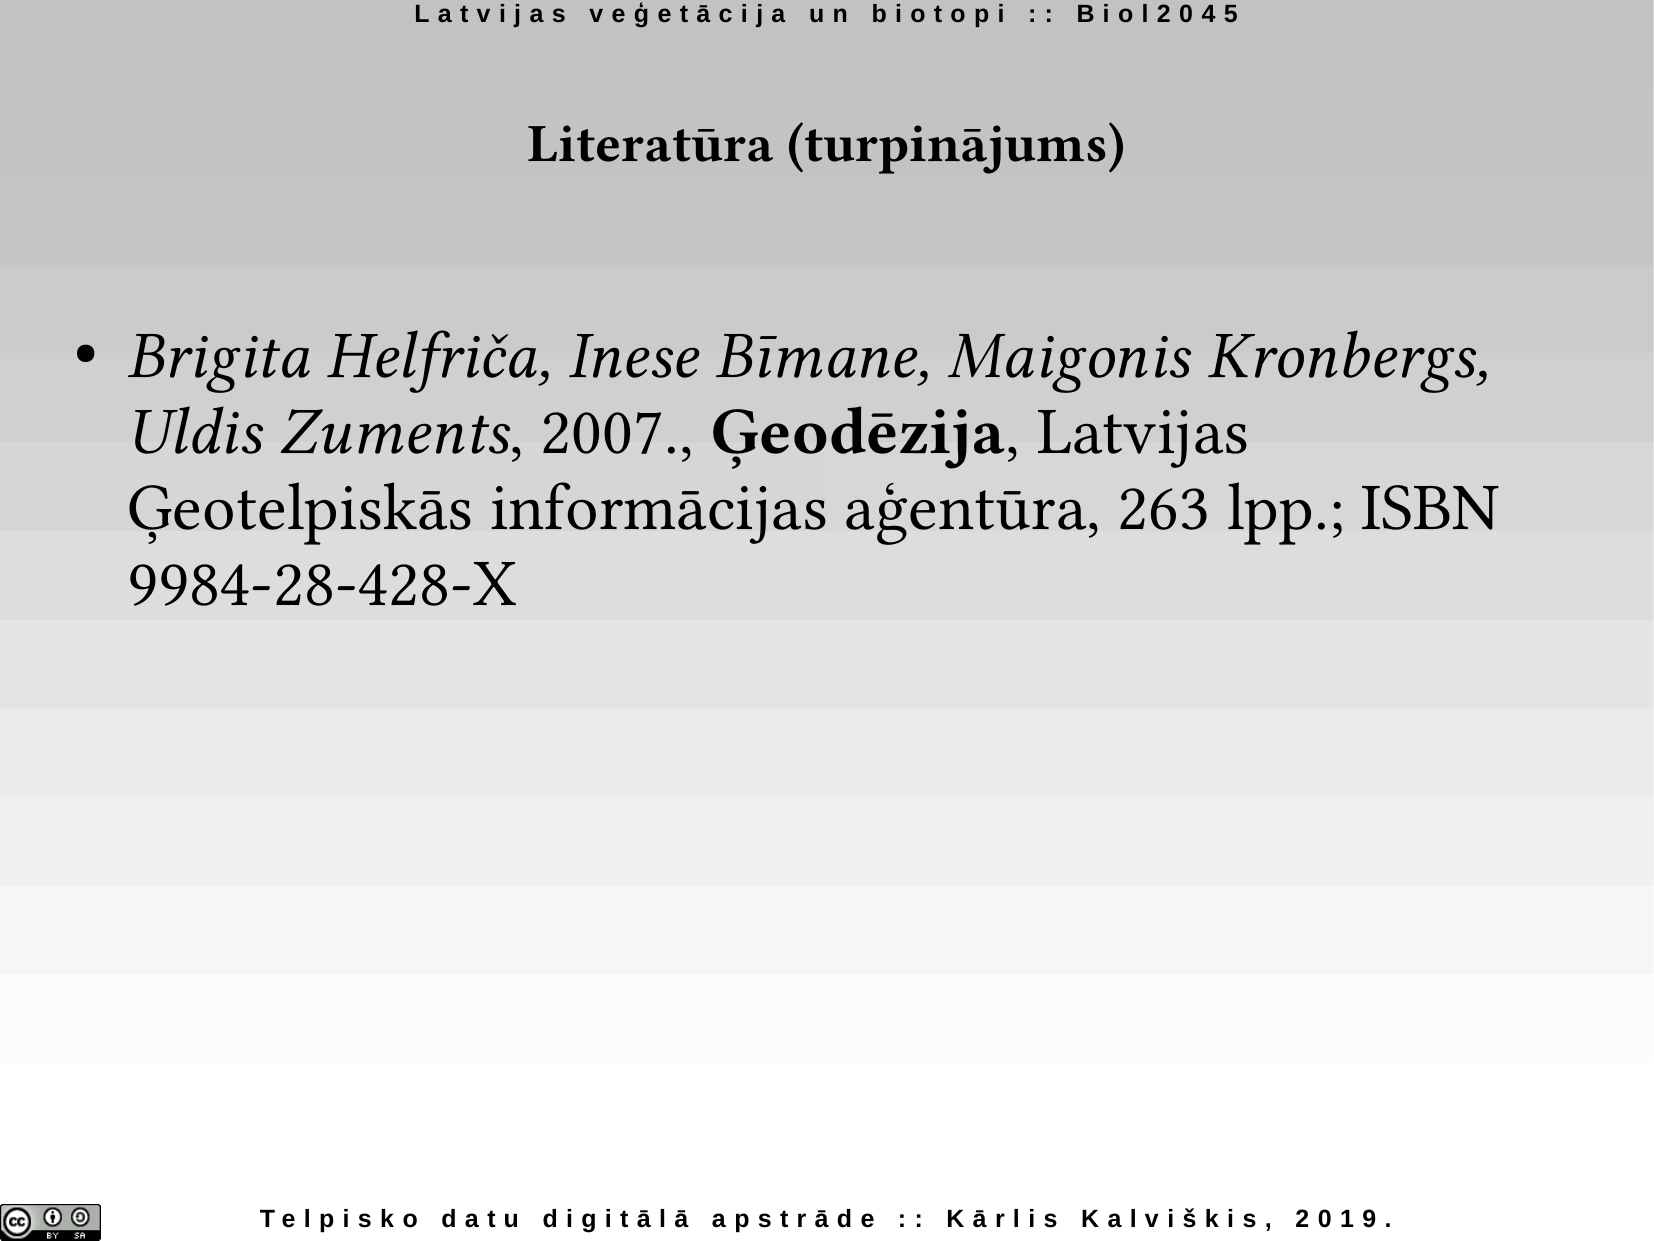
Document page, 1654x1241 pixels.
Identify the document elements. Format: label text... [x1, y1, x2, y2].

picture [0, 287, 1654, 1241]
title Literatūra (turpinājums) [0, 1, 1654, 287]
list Brigita Helfriča, Inese Bīmane, Maigonis Kronbergs, Uldis Zuments, 2007., Ģeodēzija, Latvijas Ģeotelpiskās informācijas aģentūra, 263 lpp.; ISBN 9984-28-428-X [56, 317, 1600, 1175]
